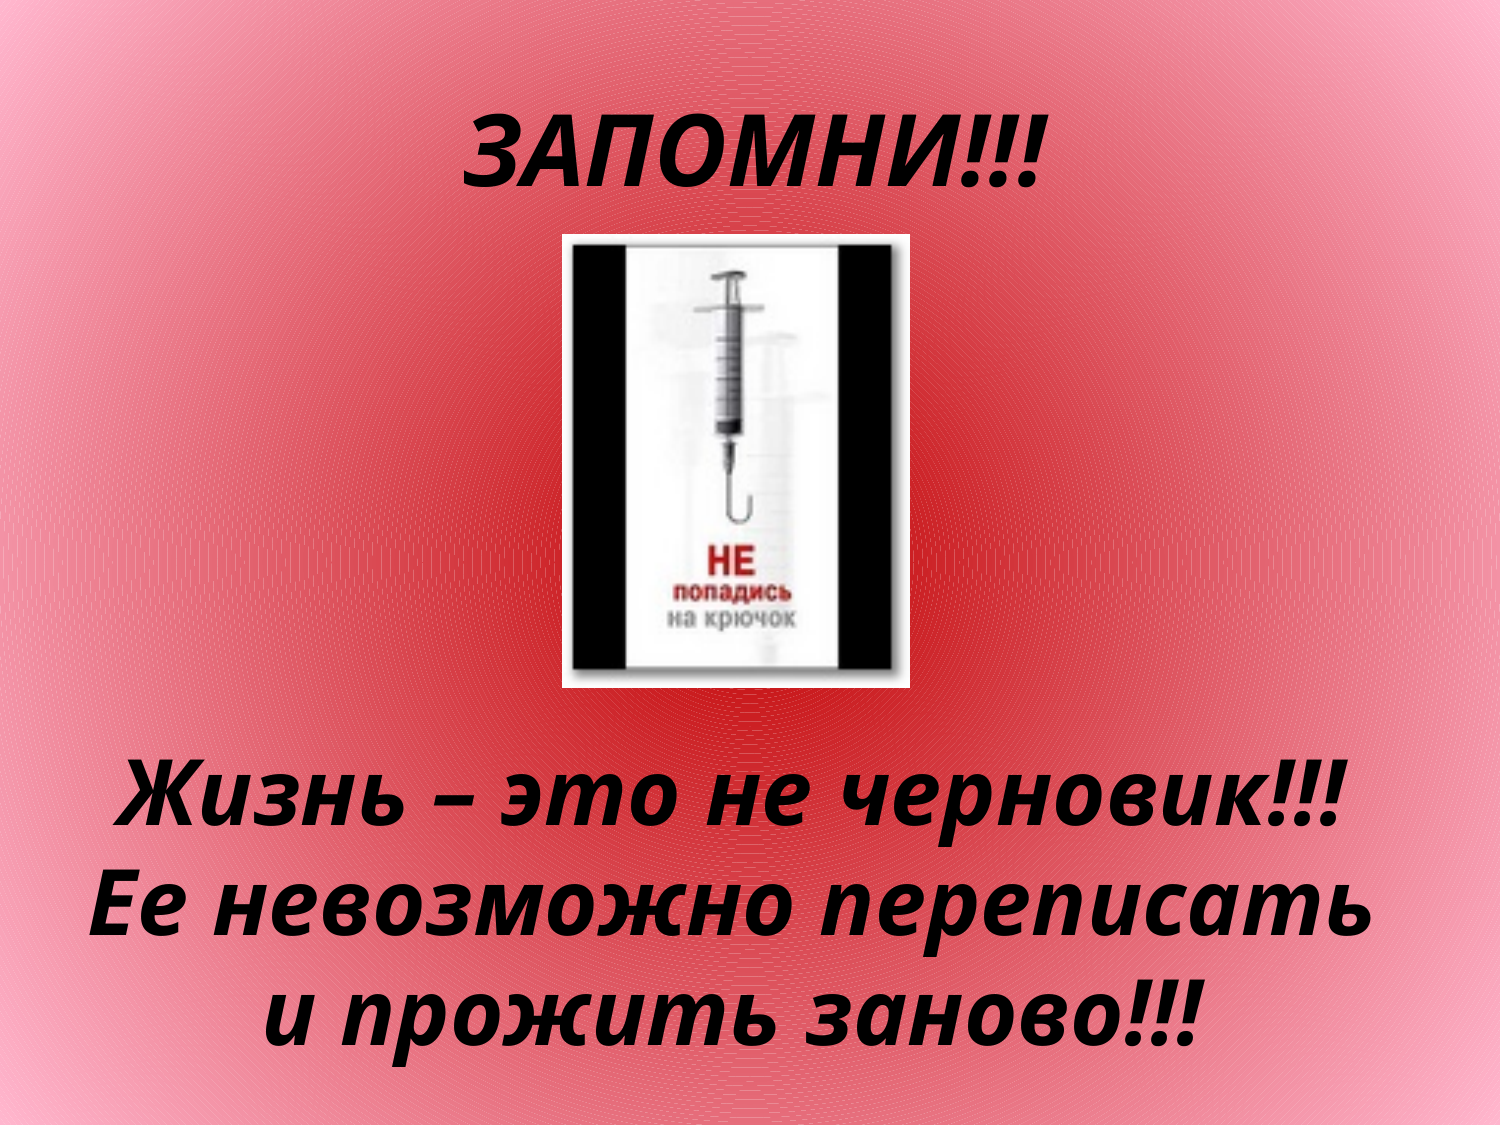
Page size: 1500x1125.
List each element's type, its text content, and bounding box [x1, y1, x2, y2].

subtitle Жизнь – это не черновик!!! Ее невозможно переписать и прожить заново!!! [70, 726, 1395, 1079]
picture [562, 234, 910, 688]
title ЗАПОМНИ!!! [117, 58, 1393, 235]
